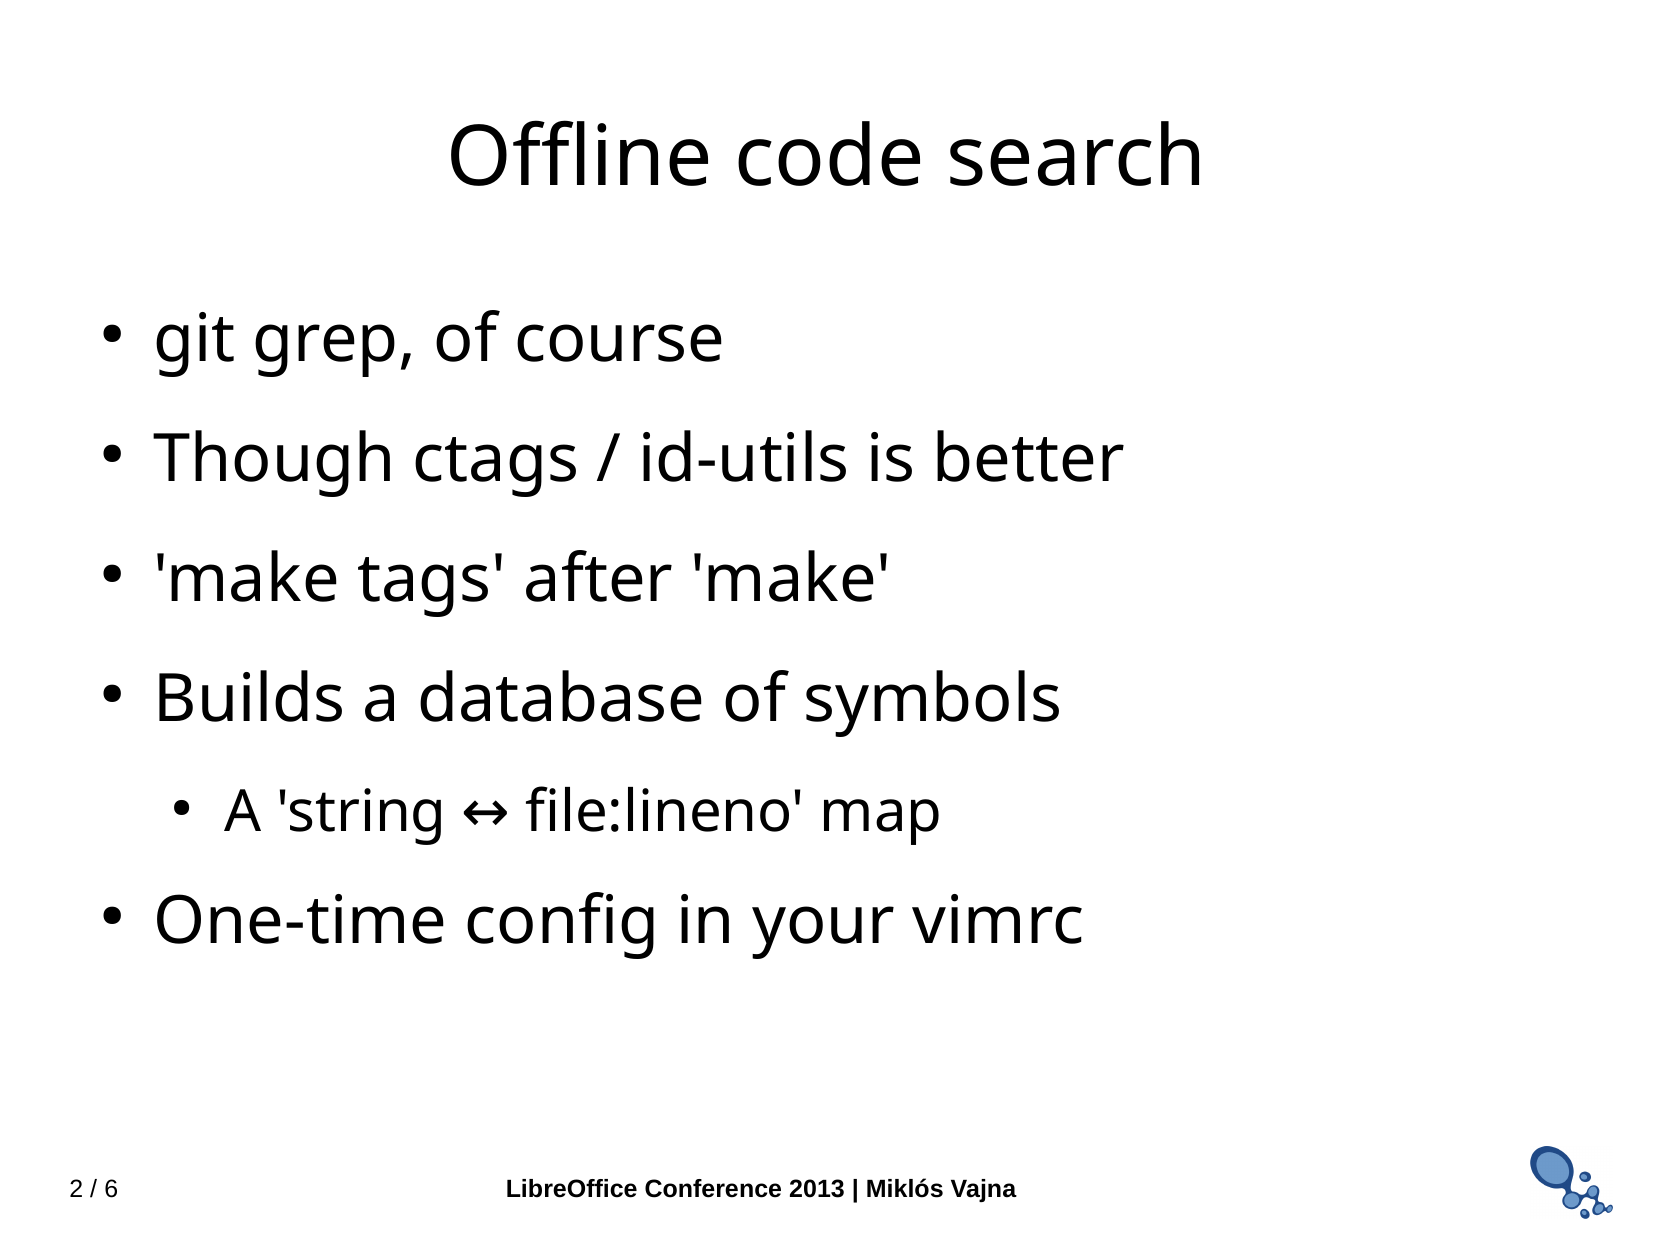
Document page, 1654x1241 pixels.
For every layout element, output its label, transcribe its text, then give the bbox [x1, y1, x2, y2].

title Offline code search [82, 49, 1571, 257]
picture [1530, 1146, 1613, 1219]
list git grep, of course Though ctags / id-utils is better 'make tags' after 'make' Builds a database of symbols A 'string ↔ file:lineno' map One-time config in your vimrc [82, 290, 1538, 1010]
